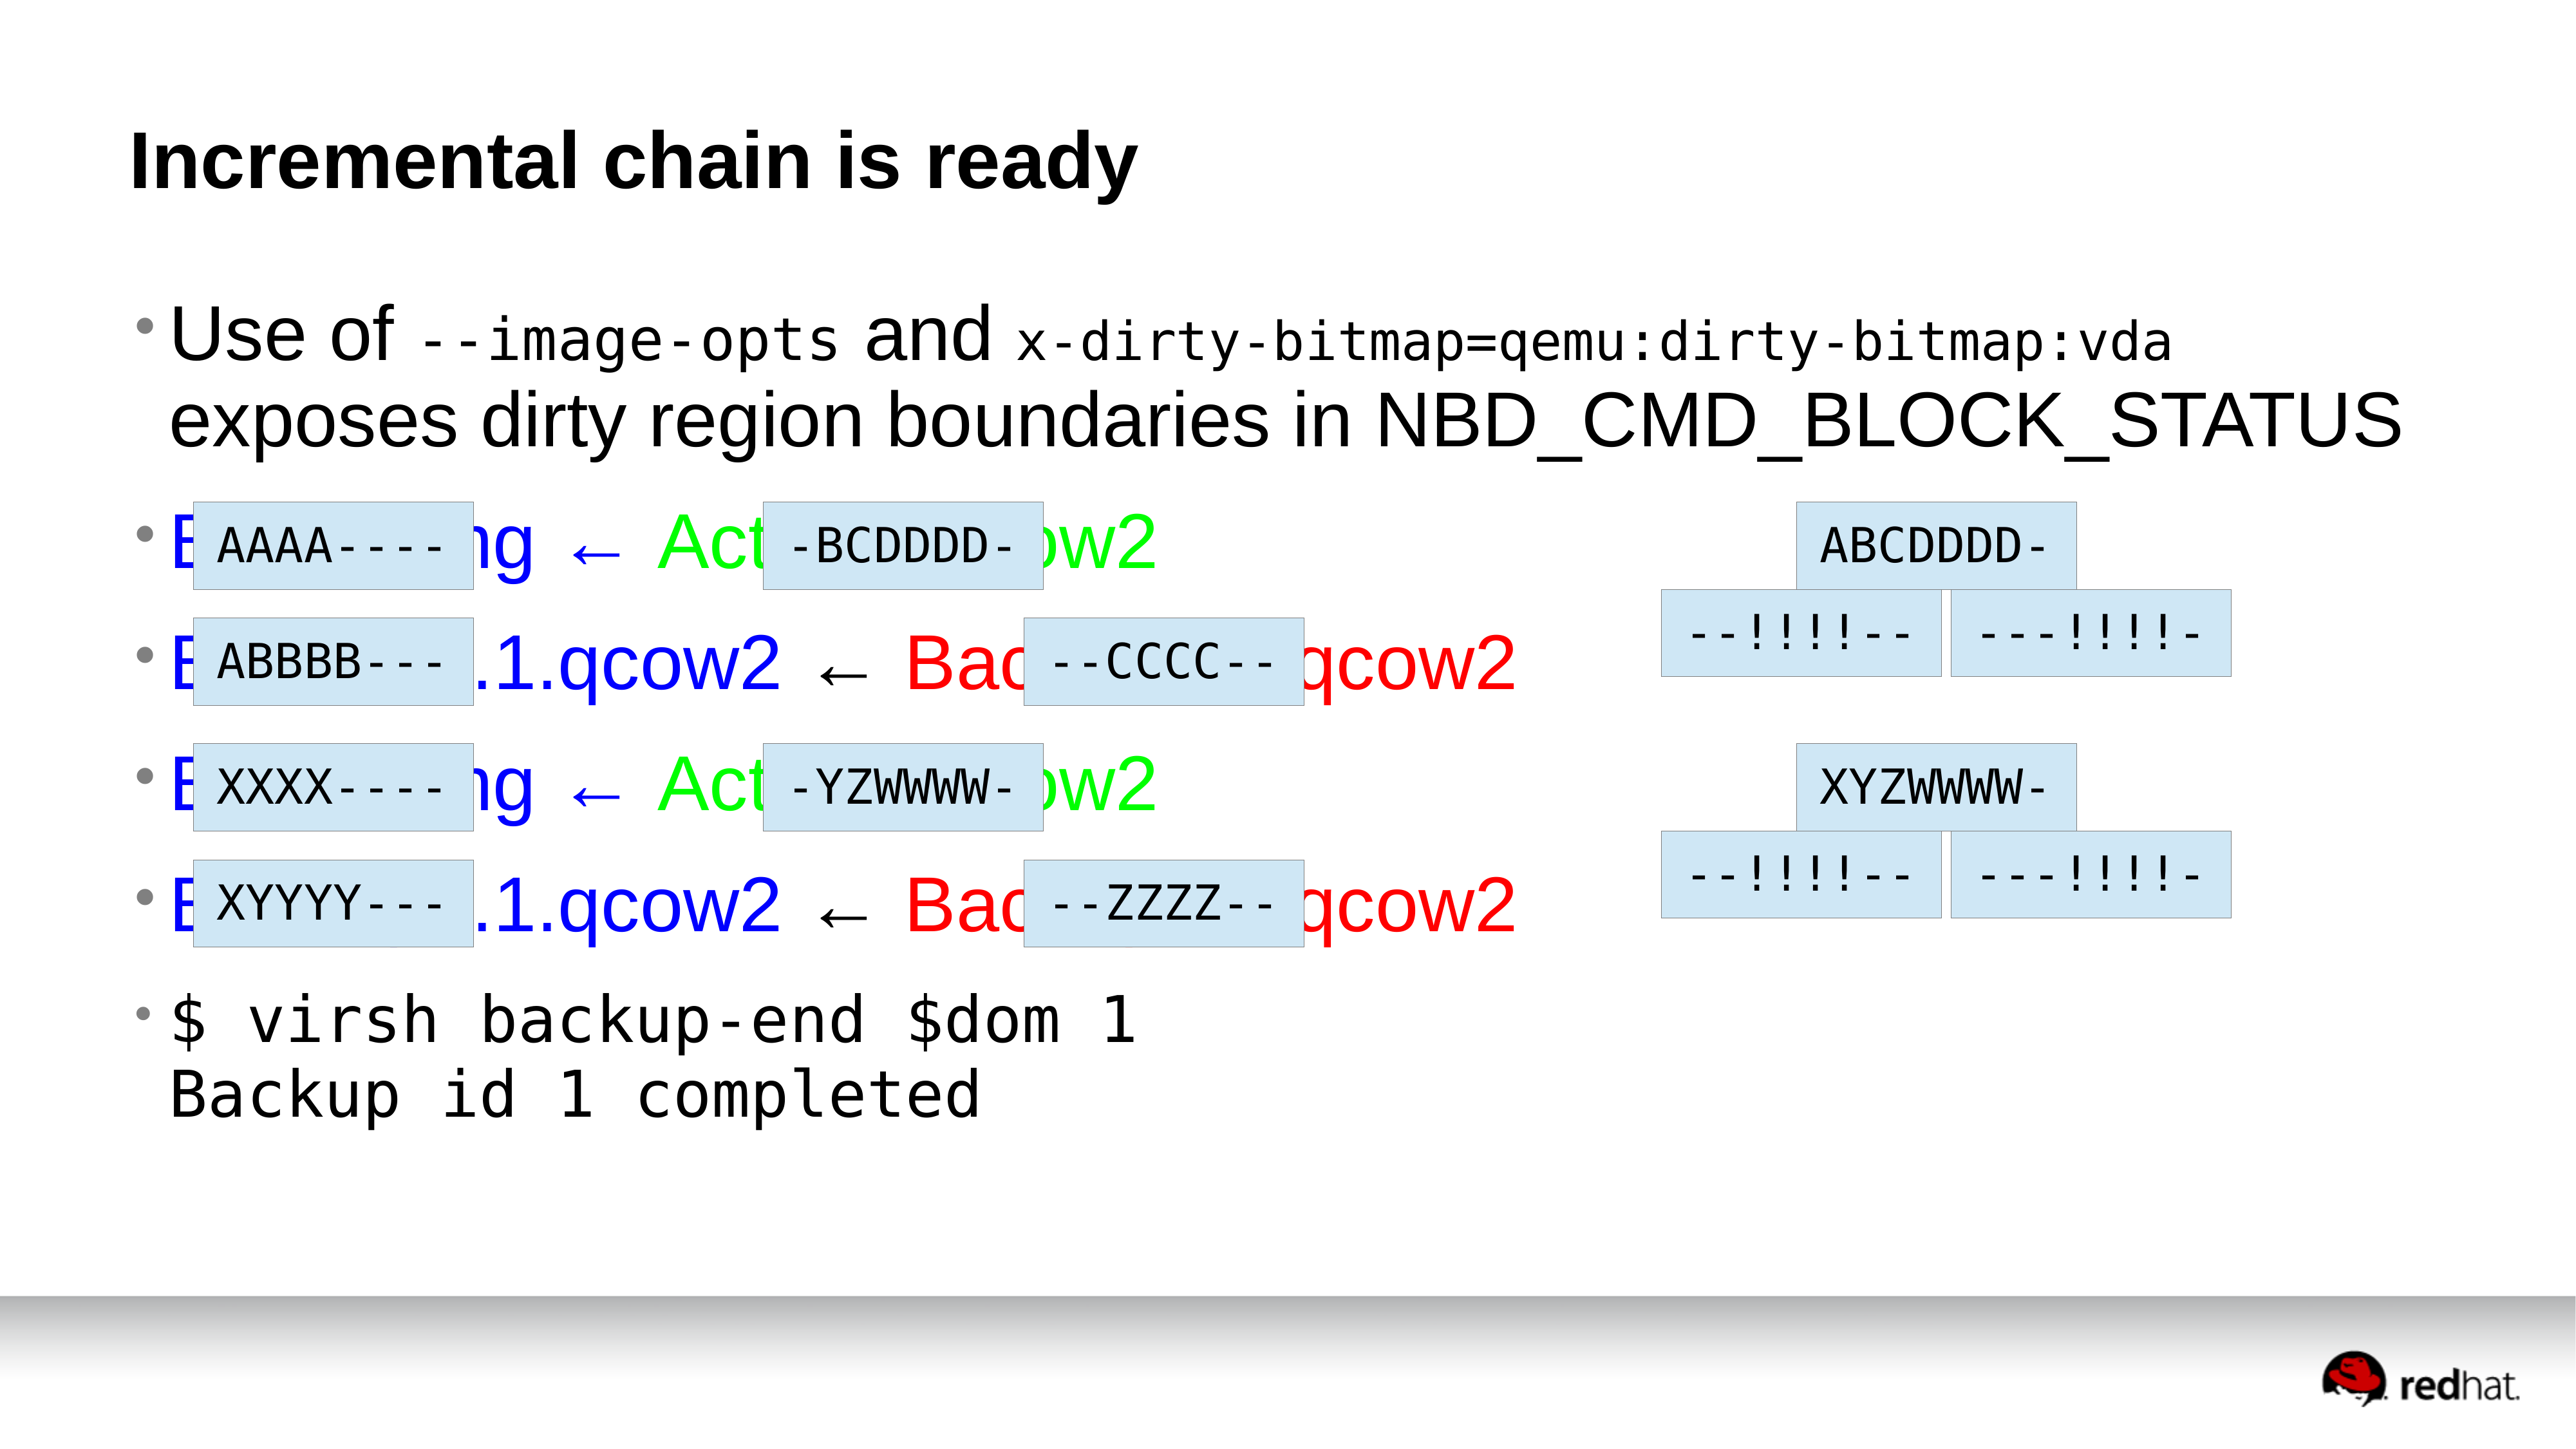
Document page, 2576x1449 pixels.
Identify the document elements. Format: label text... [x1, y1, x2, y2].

text_box --!!!!-- [1661, 831, 1942, 918]
text_box XYYYY--- [193, 860, 474, 947]
text_box ABCDDDD- [1796, 502, 2077, 590]
text_box --CCCC-- [1024, 618, 1304, 706]
text_box XYZWWWW- [1796, 743, 2077, 831]
text_box -BCDDDD- [763, 502, 1044, 590]
text_box ABBBB--- [193, 618, 474, 706]
list Use of --image-opts and x-dirty-bitmap=qemu:dirty-bitmap:vda exposes dirty region boundaries in NBD_CMD_BLOCK_STATUS Base1.img ← Active1.qcow2 Backup1.1.qcow2 ← Backup1.2.qcow2 Base2.img ← Active2.qcow2 Backup2.1.qcow2 ← Backup2.2.qcow2 $ virsh backup-end $dom 1 Backup id 1 completed [123, 289, 2425, 1293]
title Incremental chain is ready [129, 100, 2261, 222]
text_box ---!!!!- [1951, 831, 2232, 918]
text_box ---!!!!- [1951, 589, 2232, 677]
text_box --ZZZZ-- [1024, 860, 1304, 947]
picture [0, 0, 2576, 1446]
text_box AAAA---- [193, 502, 474, 590]
text_box --!!!!-- [1661, 589, 1942, 677]
text_box -YZWWWW- [763, 743, 1044, 831]
text_box XXXX---- [193, 743, 474, 831]
